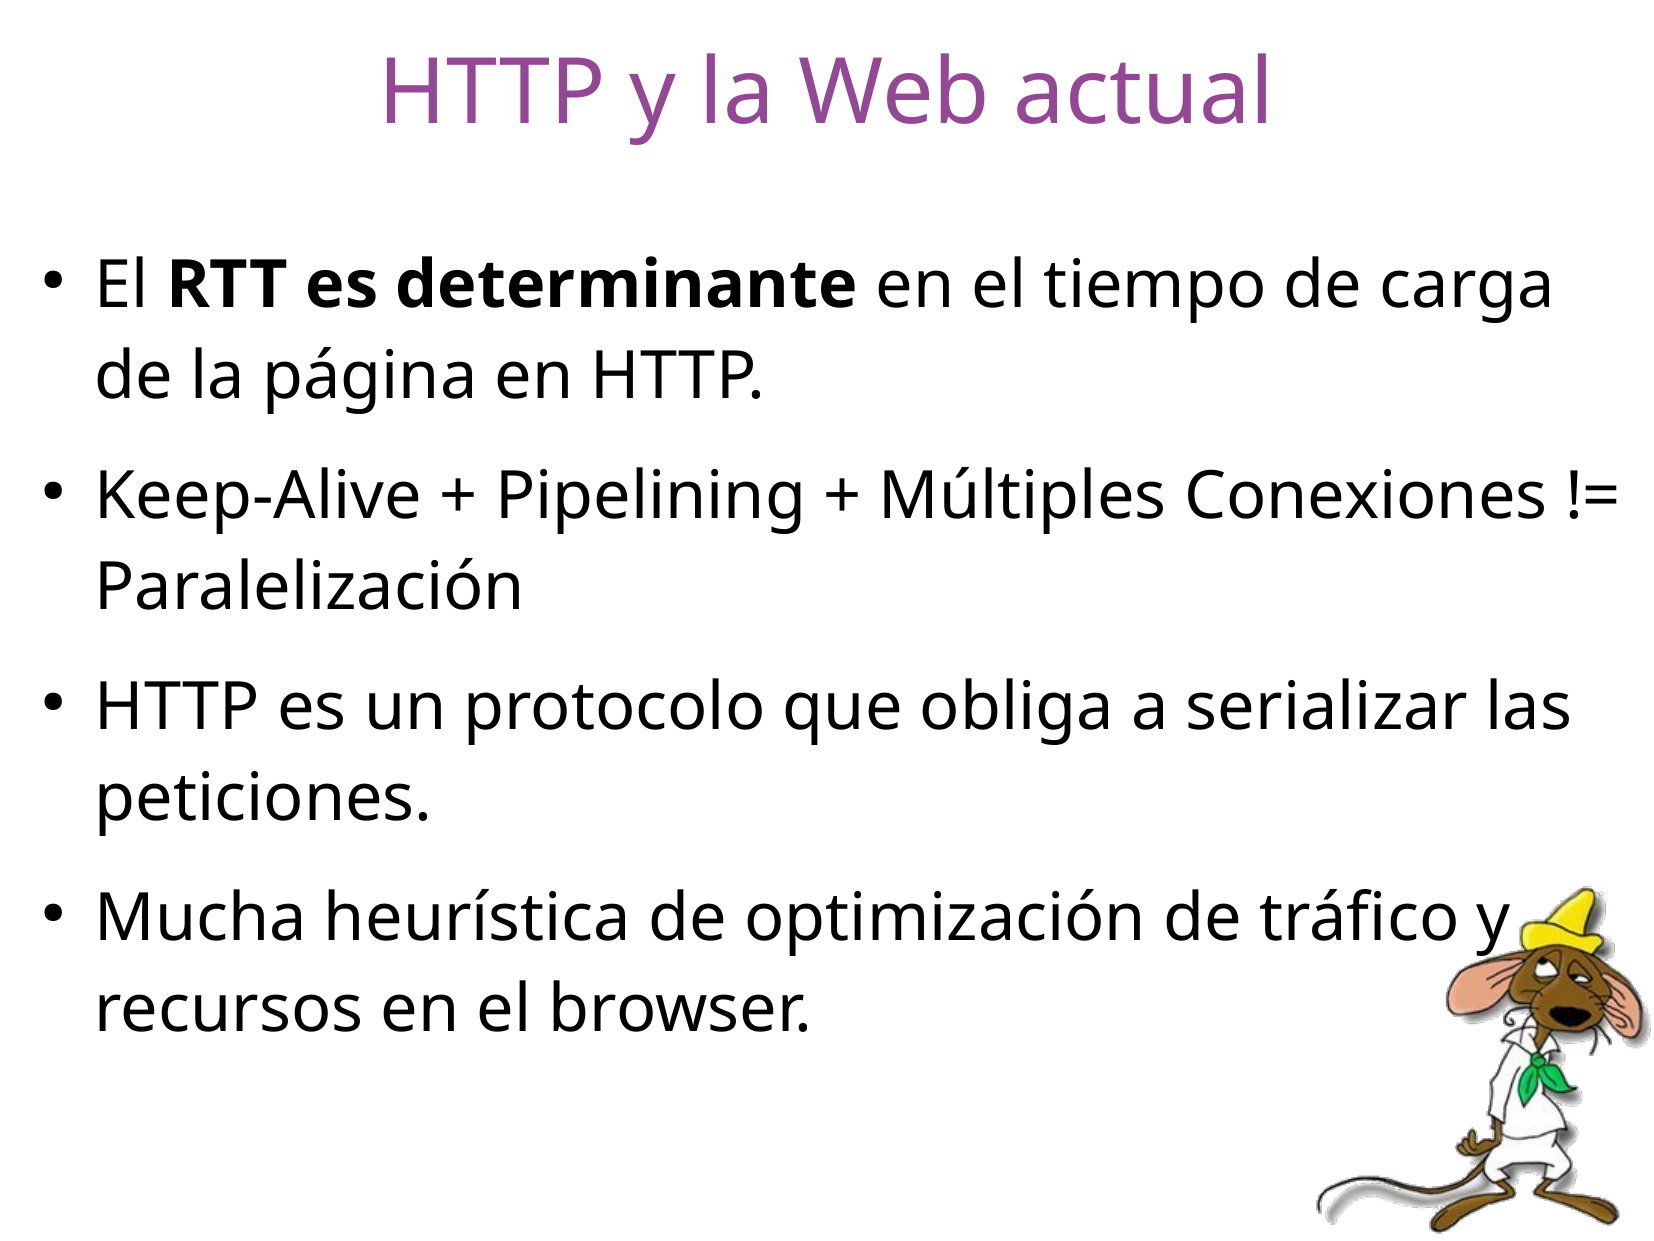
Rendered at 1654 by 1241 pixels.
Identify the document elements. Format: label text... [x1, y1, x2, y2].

picture [1308, 878, 1654, 1241]
list El RTT es determinante en el tiempo de carga de la página en HTTP. Keep-Alive + Pipelining + Múltiples Conexiones != Paralelización HTTP es un protocolo que obliga a serializar las peticiones. Mucha heurística de optimización de tráfico y recursos en el browser. [23, 236, 1642, 1111]
title HTTP y la Web actual [82, 0, 1571, 192]
